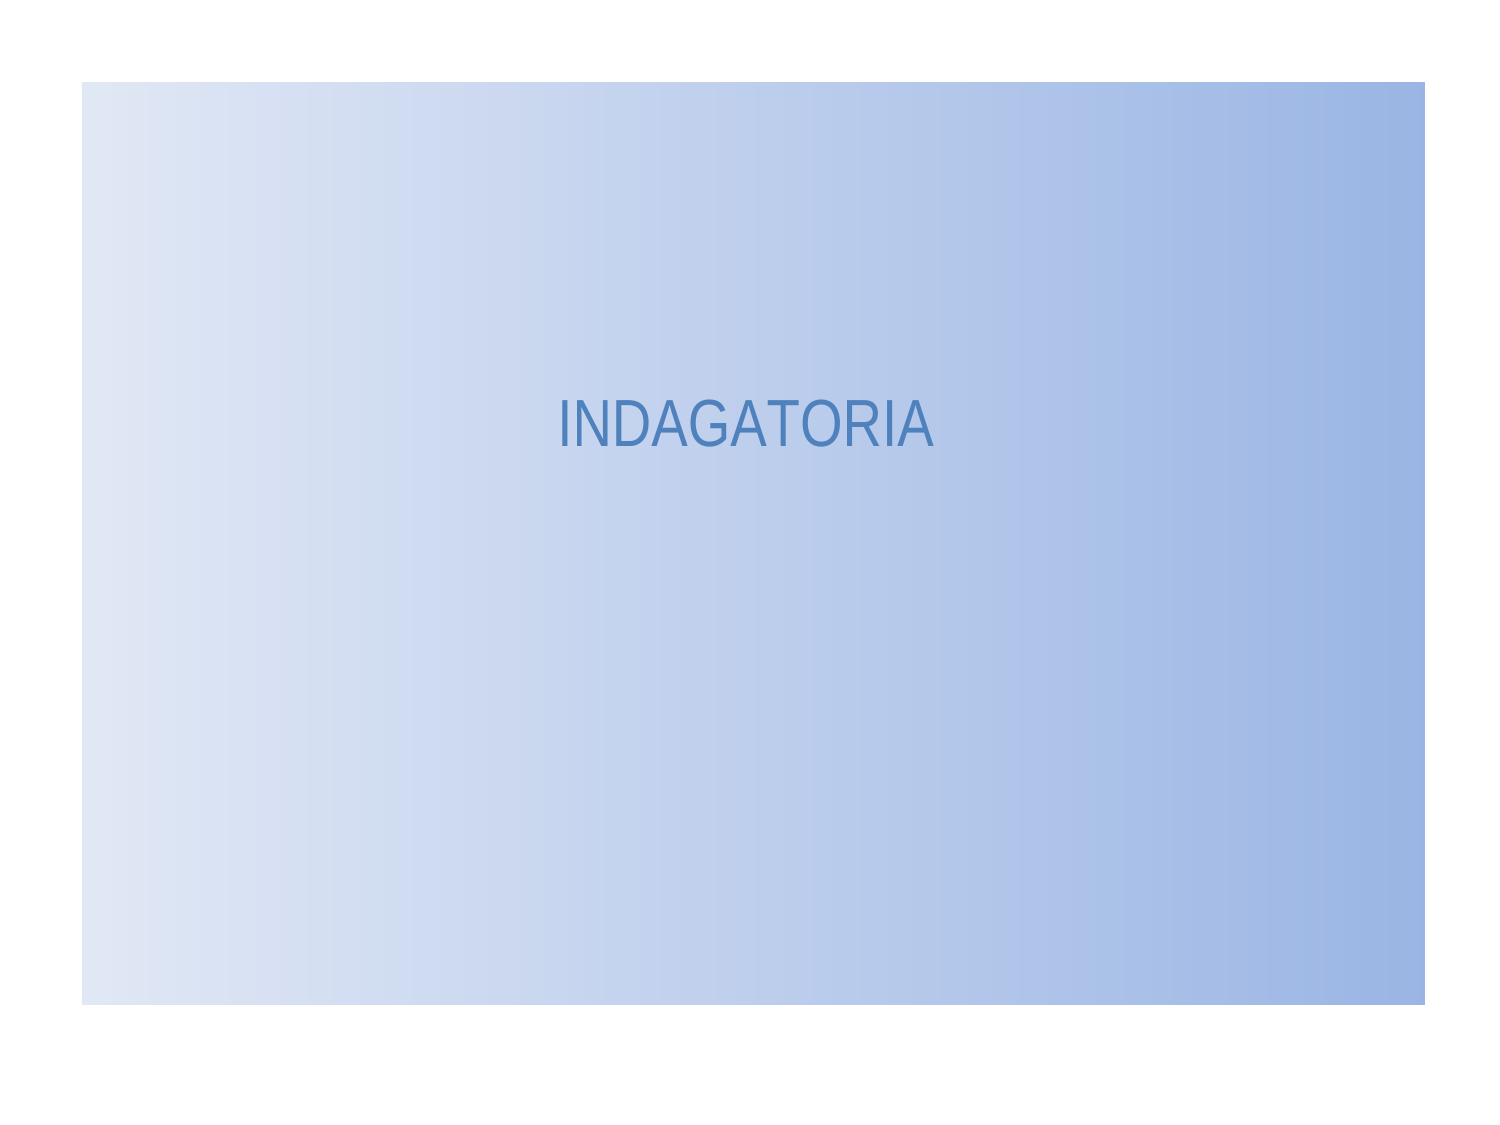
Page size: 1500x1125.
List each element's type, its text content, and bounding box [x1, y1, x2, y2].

list INDAGATORIA [81, 82, 1425, 1006]
